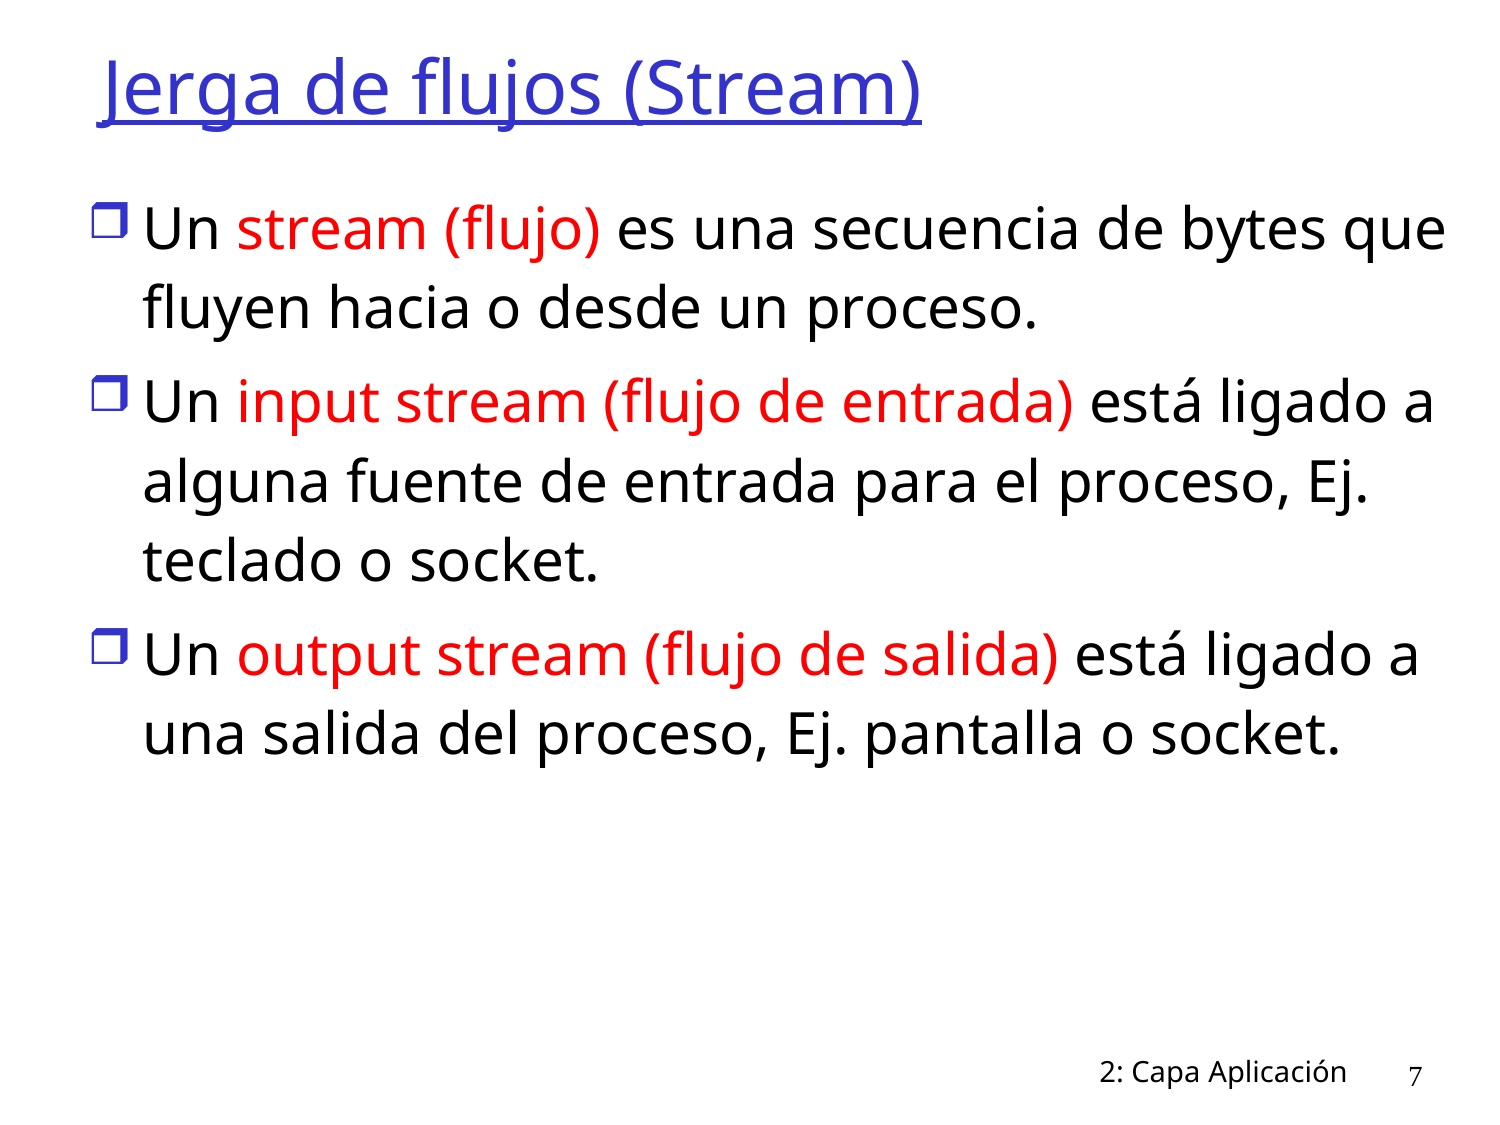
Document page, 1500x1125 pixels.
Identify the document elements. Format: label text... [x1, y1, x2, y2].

list Un stream (flujo) es una secuencia de bytes que fluyen hacia o desde un proceso. Un input stream (flujo de entrada) está ligado a alguna fuente de entrada para el proceso, Ej. teclado o socket. Un output stream (flujo de salida) está ligado a una salida del proceso, Ej. pantalla o socket. [87, 187, 1463, 1051]
title Jerga de flujos (Stream)‏ [87, 15, 1463, 158]
